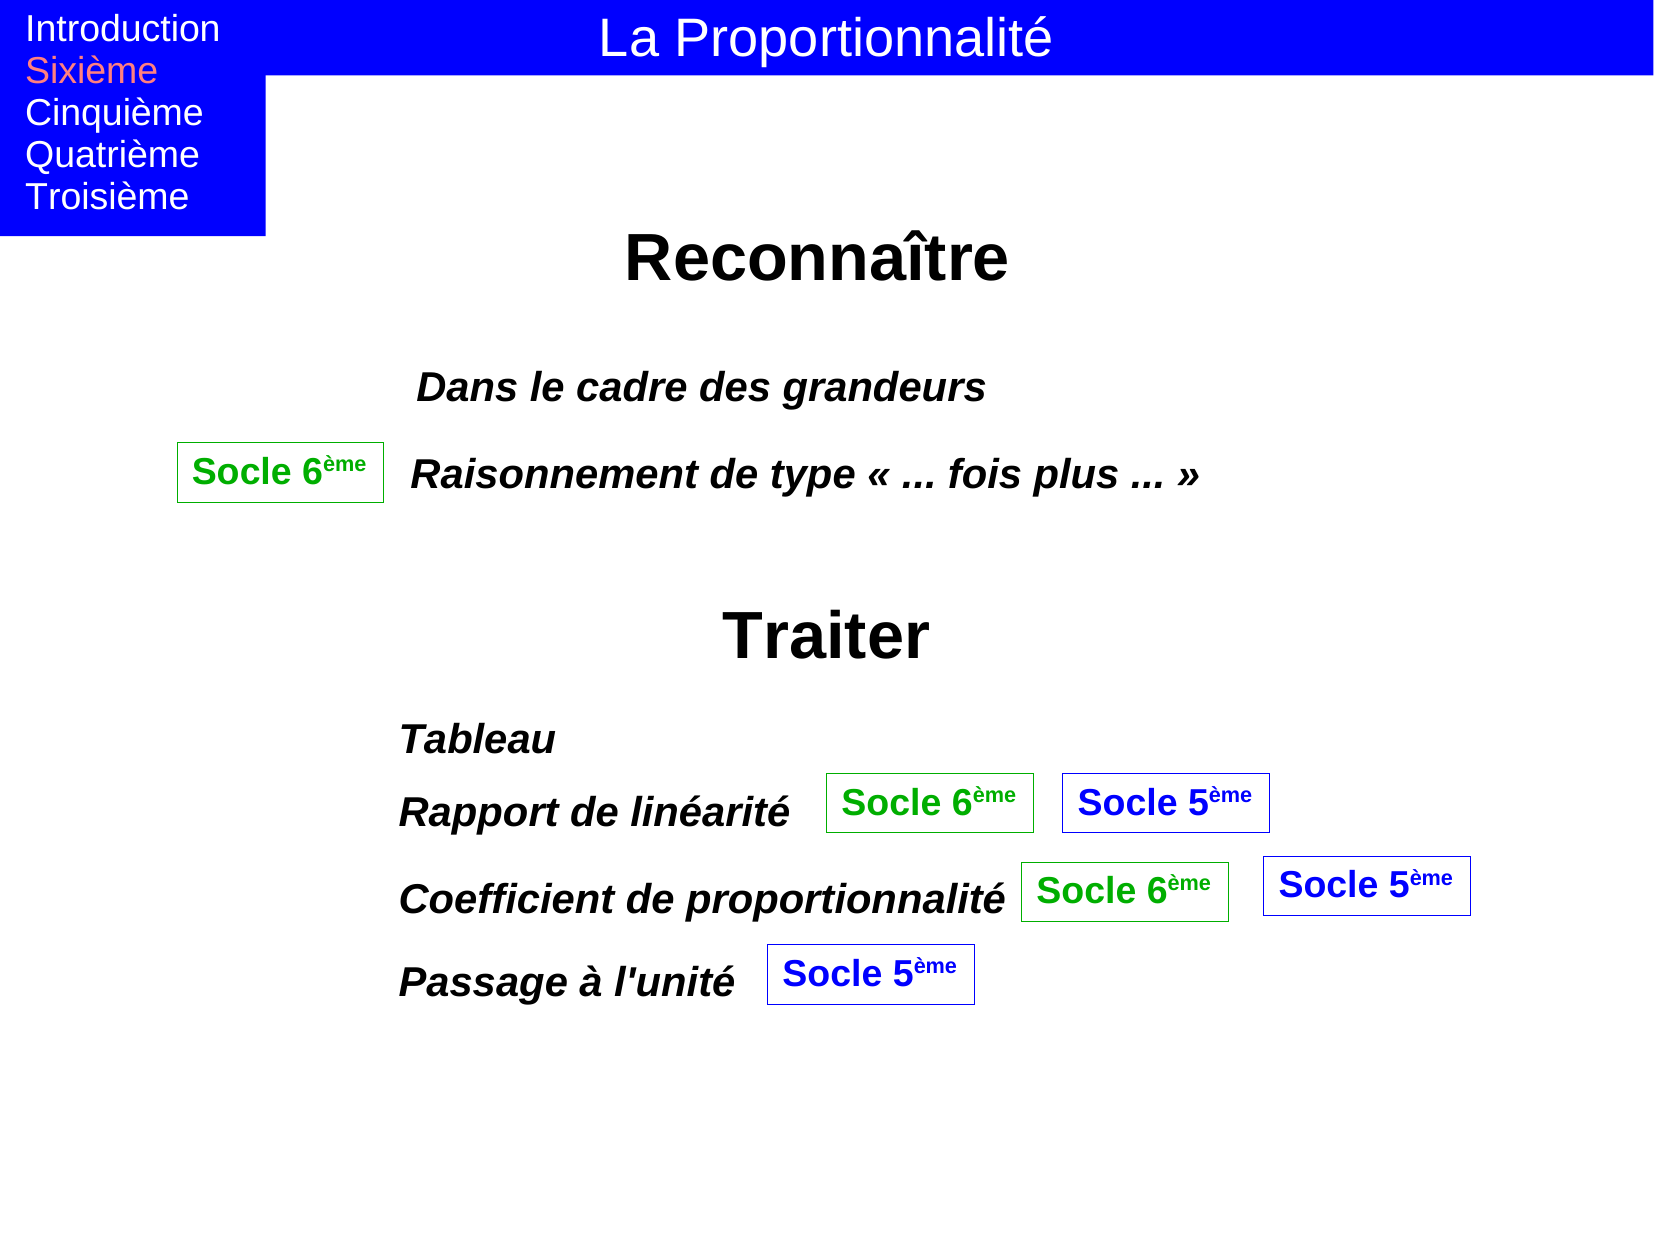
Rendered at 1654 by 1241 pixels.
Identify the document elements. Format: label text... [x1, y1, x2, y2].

text_box Rapport de linéarité [383, 781, 1211, 844]
text_box Tableau [383, 708, 1211, 771]
text_box Traiter [250, 590, 1403, 681]
text_box Dans le cadre des grandeurs [401, 356, 1140, 419]
text_box Raisonnement de type « ... fois plus ... » [395, 442, 1252, 505]
text_box Reconnaître [250, 212, 1403, 303]
text_box Socle 5ème [1263, 856, 1471, 916]
text_box Socle 5ème [1062, 773, 1270, 833]
text_box Passage à l'unité [383, 950, 1211, 1013]
text_box Socle 5ème [767, 944, 975, 1005]
text_box La Proportionnalité [266, 0, 1654, 76]
text_box Introduction Sixième Cinquième Quatrième Troisième [0, 0, 266, 237]
text_box Socle 6ème [177, 442, 384, 503]
text_box Coefficient de proportionnalité [383, 868, 1211, 931]
text_box Socle 6ème [1021, 862, 1229, 922]
text_box Socle 6ème [826, 773, 1034, 833]
